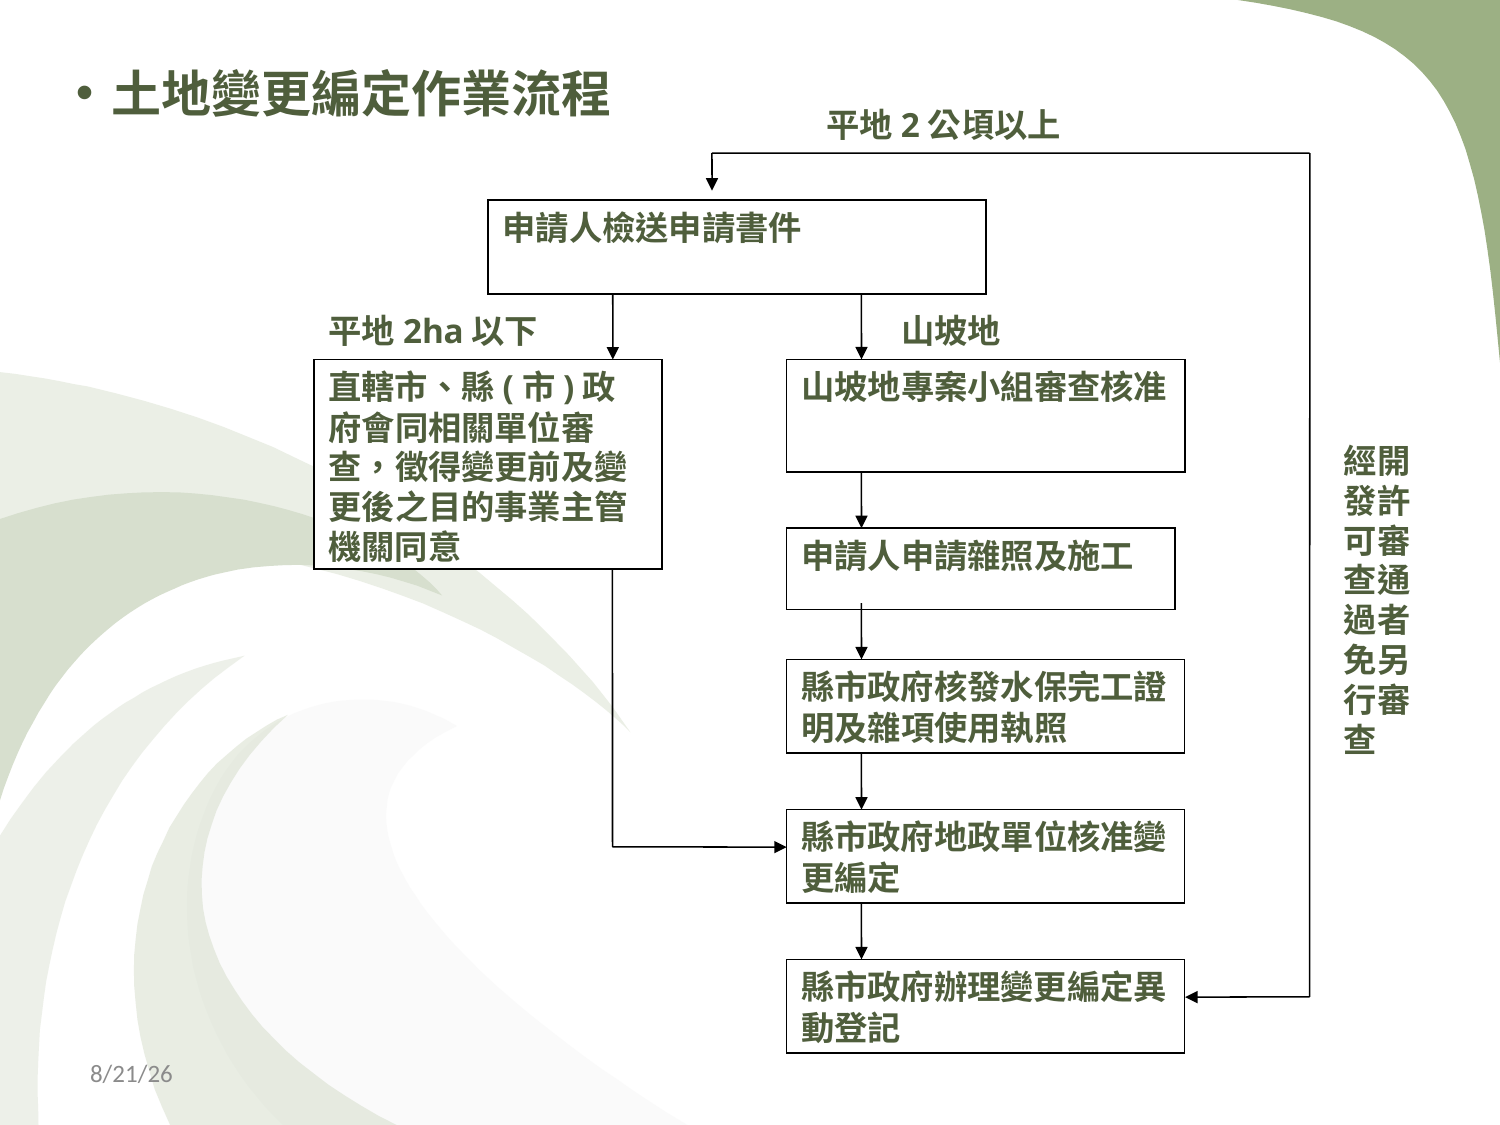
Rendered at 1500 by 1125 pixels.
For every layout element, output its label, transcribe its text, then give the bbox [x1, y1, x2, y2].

text_box 縣市政府核發水保完工證明及雜項使用執照 [786, 659, 1185, 753]
slide_number 11/8/18 [75, 1042, 425, 1103]
text_box 申請人申請雜照及施工 [786, 528, 1176, 610]
text_box 經開發許可審查通過者免另行審查 [1328, 432, 1429, 827]
text_box 直轄市、縣(市)政府會同相關單位審查，徵得變更前及變更後之目的事業主管機關同意 [313, 359, 663, 569]
text_box 平地2ha以下 [313, 303, 563, 360]
text_box 縣市政府辦理變更編定異動登記 [786, 959, 1185, 1054]
text_box 縣市政府地政單位核准變更編定 [786, 809, 1185, 904]
text_box 山坡地專案小組審查核准 [786, 359, 1186, 472]
text_box 土地變更編定作業流程 [61, 54, 626, 130]
text_box 山坡地 [886, 303, 1136, 360]
text_box 平地2公頃以上 [811, 96, 1260, 154]
text_box 申請人檢送申請書件 [488, 200, 986, 294]
